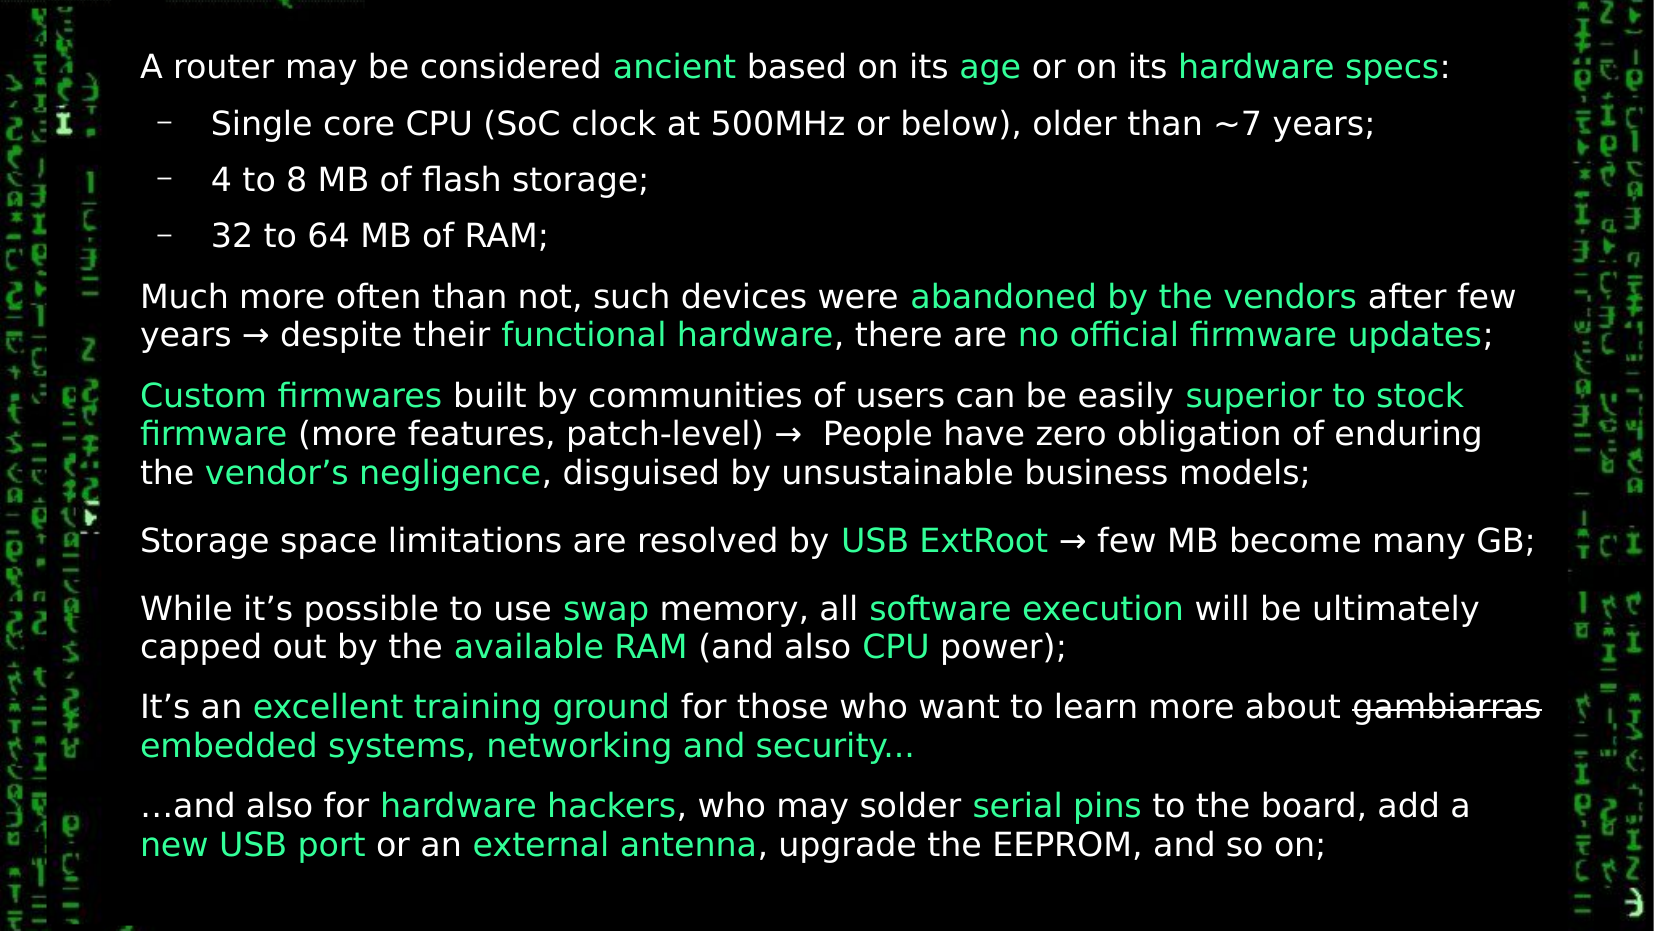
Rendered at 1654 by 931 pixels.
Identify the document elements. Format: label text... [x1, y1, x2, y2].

list A router may be considered ancient based on its age or on its hardware specs: Single core CPU (SoC clock at 500MHz or below), older than ~7 years; 4 to 8 MB of flash storage; 32 to 64 MB of RAM; Much more often than not, such devices were abandoned by the vendors after few years → despite their functional hardware, there are no official firmware updates; Custom firmwares built by communities of users can be easily superior to stock firmware (more features, patch-level) → People have zero obligation of enduring the vendor’s negligence, disguised by unsustainable business models; Storage space limitations are resolved by USB ExtRoot → few MB become many GB; While it’s possible to use swap memory, all software execution will be ultimately capped out by the available RAM (and also CPU power); It’s an excellent training ground for those who want to learn more about gambiarras embedded systems, networking and security... …and also for hardware hackers, who may solder serial pins to the board, add a new USB port or an external antenna, upgrade the EEPROM, and so on; [69, 48, 1546, 904]
picture [0, 0, 1654, 931]
